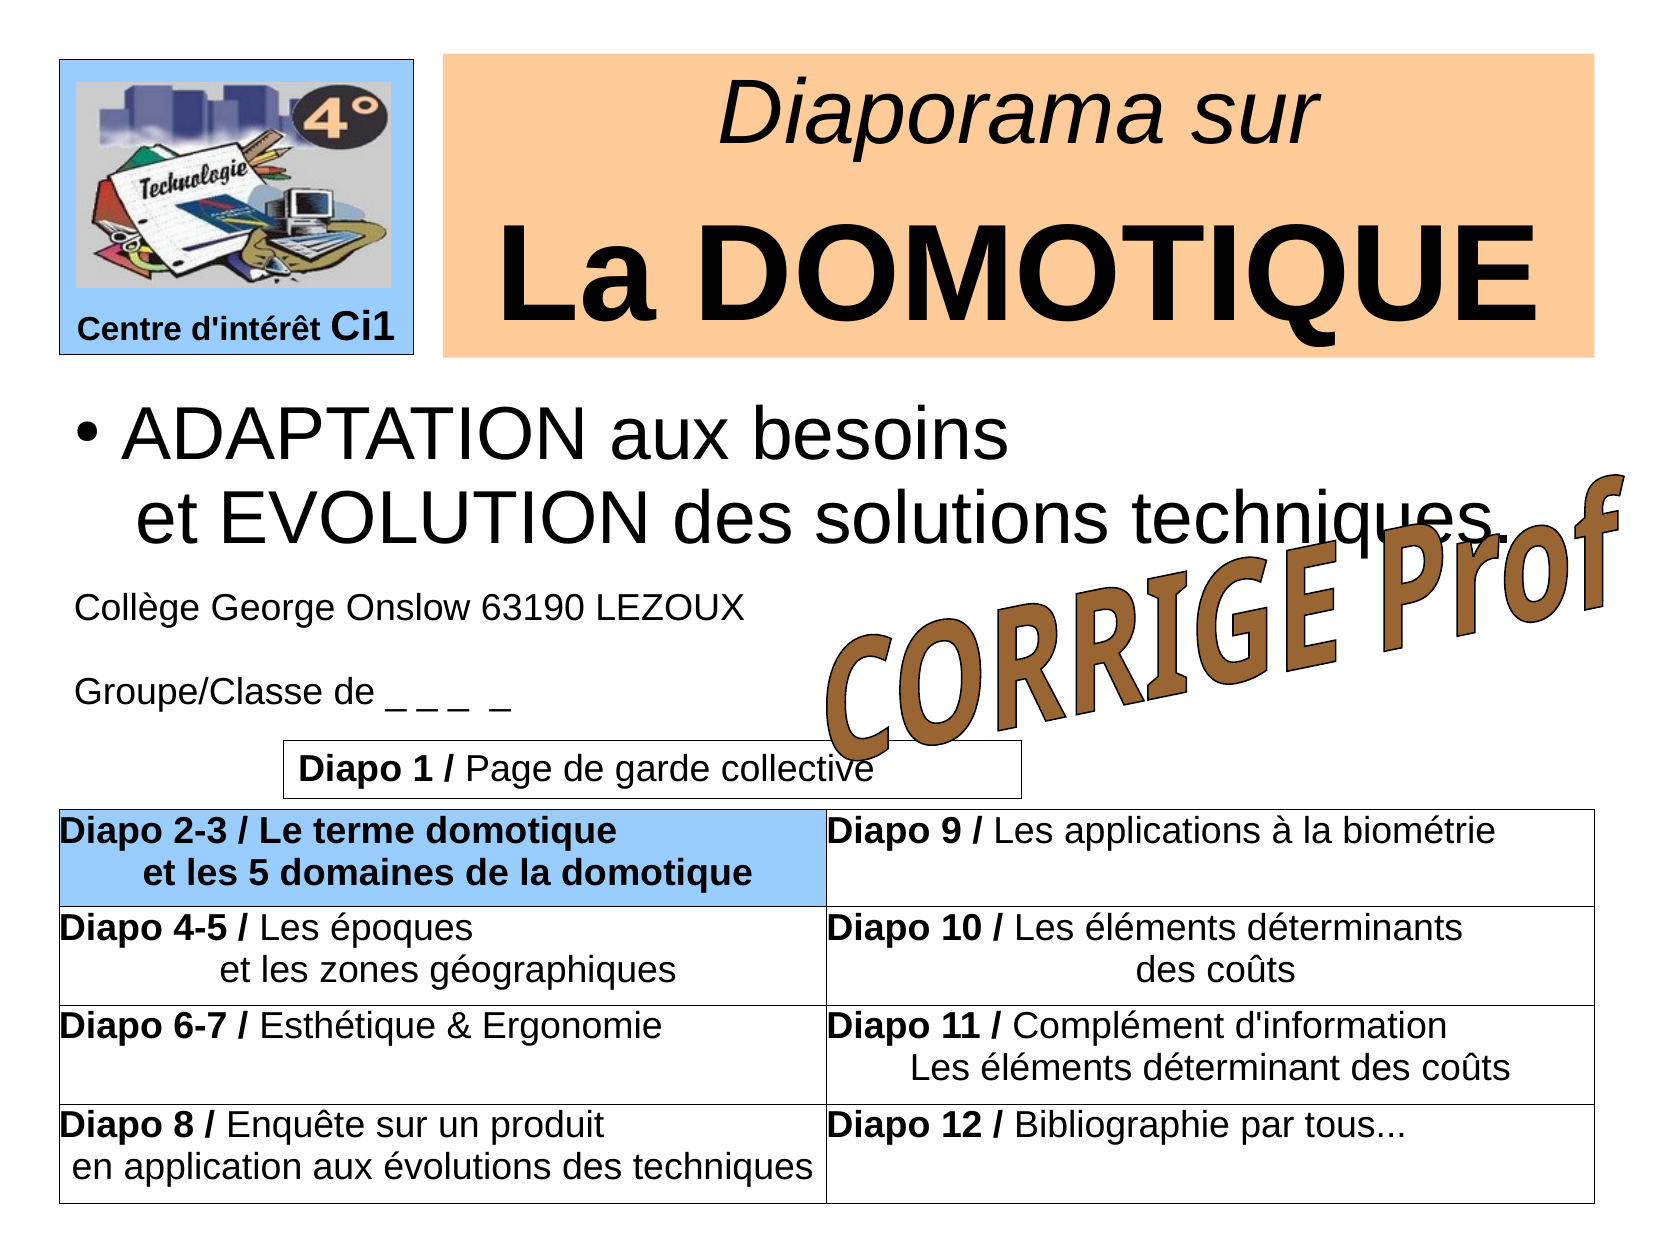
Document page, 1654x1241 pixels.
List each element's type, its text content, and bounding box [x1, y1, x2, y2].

text_box CORRIGE Prof [899, 618, 981, 746]
text_box CORRIGE Prof [1197, 557, 1267, 685]
text_box Diaporama sur La DOMOTIQUE [442, 53, 1595, 358]
table_header Diapo 9 / Les applications à la biométrie [827, 810, 1594, 906]
table_cell Diapo 8 / Enquête sur un produit en application aux évolutions des techniques [60, 1105, 826, 1203]
table_cell Diapo 10 / Les éléments déterminants des coûts [827, 907, 1594, 1005]
table_cell Diapo 6-7 / Esthétique & Ergonomie [60, 1006, 826, 1104]
text_box CORRIGE Prof [998, 603, 1066, 731]
text_box CORRIGE Prof [1147, 571, 1187, 700]
text_box Diapo 1 / Page de garde collective [283, 740, 1022, 799]
table_header Diapo 2-3 / Le terme domotique et les 5 domaines de la domotique [60, 810, 826, 906]
text_box CORRIGE Prof [1457, 534, 1500, 637]
table_cell Diapo 4-5 / Les époques et les zones géographiques [60, 907, 826, 1005]
text_box CORRIGE Prof [826, 634, 892, 761]
text_box CORRIGE Prof [1575, 474, 1625, 610]
text_box CORRIGE Prof [1504, 525, 1568, 623]
picture [76, 82, 391, 288]
text_box CORRIGE Prof [1286, 540, 1336, 672]
text_box [59, 59, 414, 295]
text_box CORRIGE Prof [1384, 523, 1443, 652]
text_box Collège George Onslow 63190 LEZOUX Groupe/Classe de _ _ _ _ [59, 578, 768, 720]
text_box Centre d'intérêt Ci1 [59, 295, 414, 358]
text_box ADAPTATION aux besoins et EVOLUTION des solutions techniques... [59, 383, 1595, 567]
table_cell Diapo 12 / Bibliographie par tous... [827, 1105, 1594, 1203]
text_box CORRIGE Prof [1076, 587, 1145, 715]
table_cell Diapo 11 / Complément d'information Les éléments déterminant des coûts [827, 1006, 1594, 1104]
